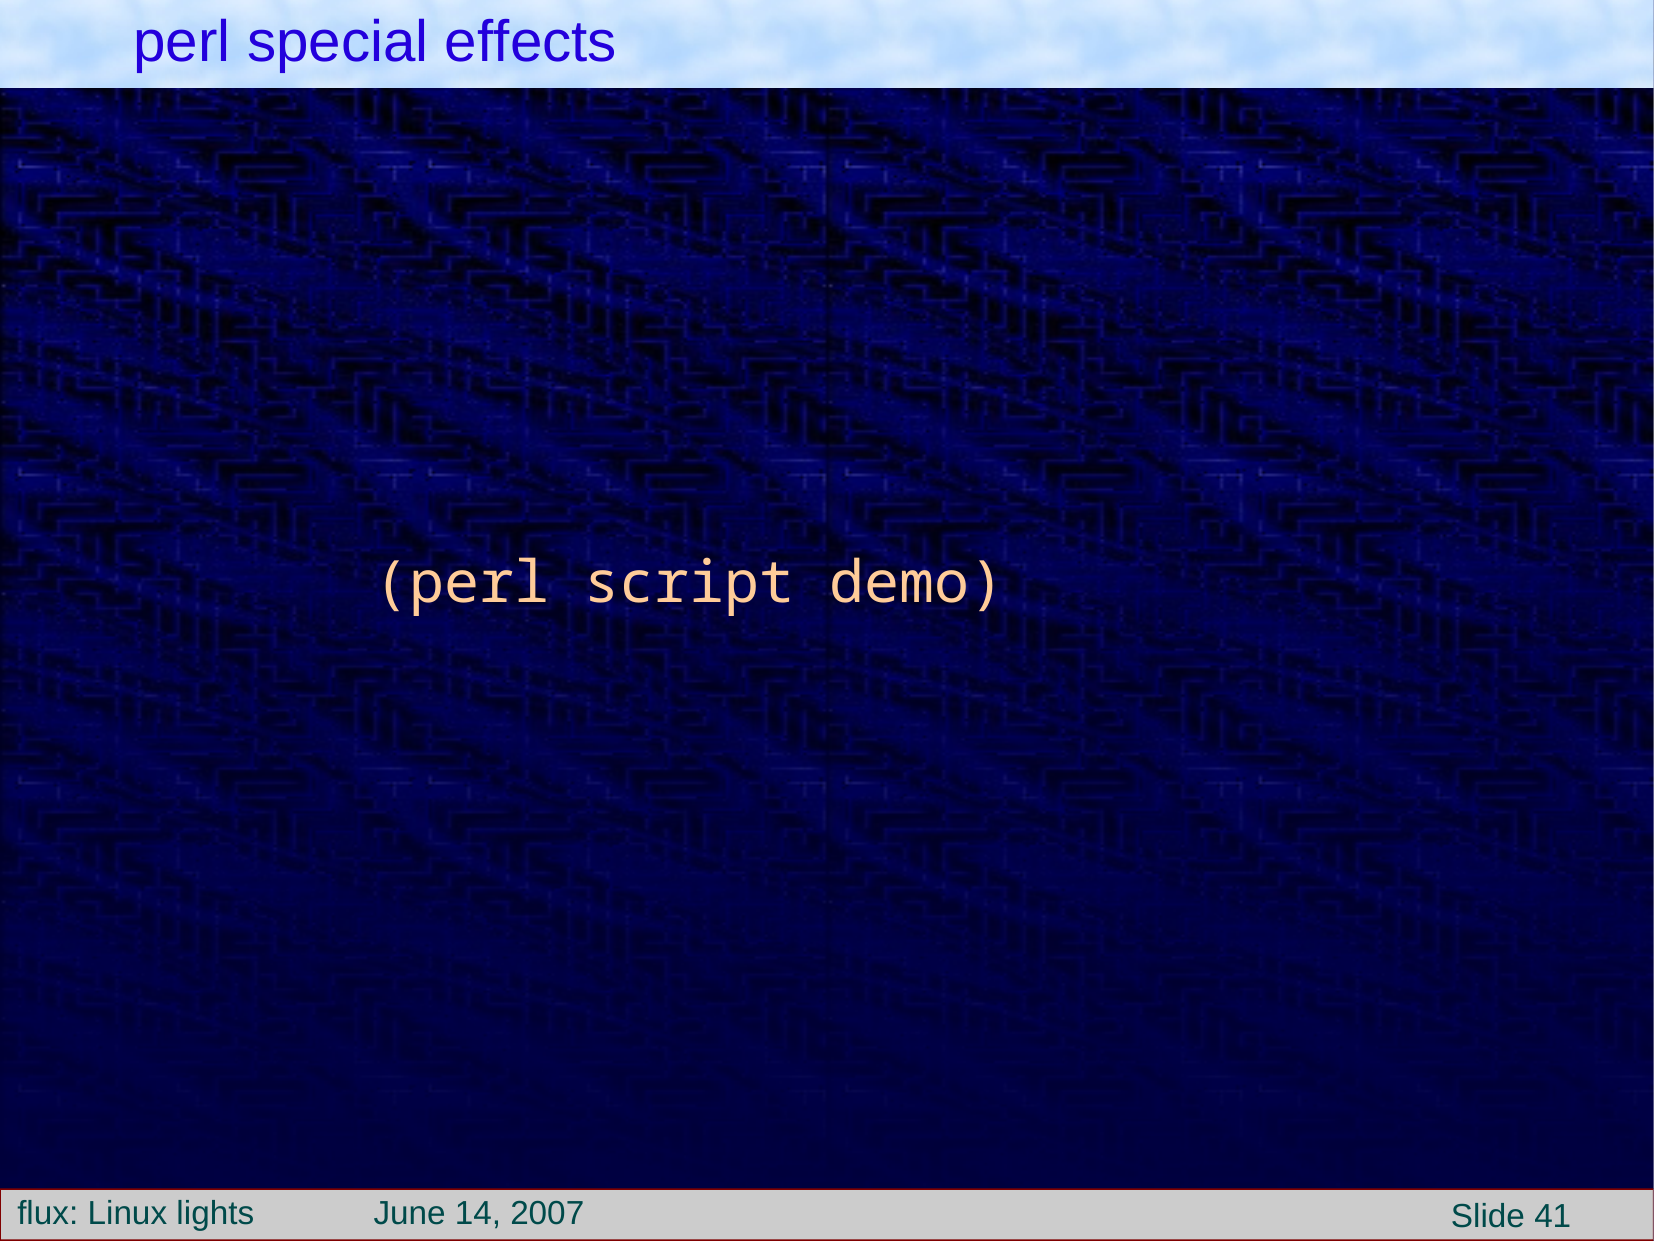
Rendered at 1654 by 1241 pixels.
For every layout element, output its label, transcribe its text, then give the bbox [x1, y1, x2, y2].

text_box [713, 1189, 1436, 1241]
text_box Slide <number> [1436, 1189, 1654, 1241]
text_box flux: Linux lights June 14, 2007 [2, 1186, 713, 1241]
text_box perl special effects [0, 0, 1654, 88]
picture [0, 88, 1654, 1189]
list (perl script demo) [279, 397, 1242, 812]
